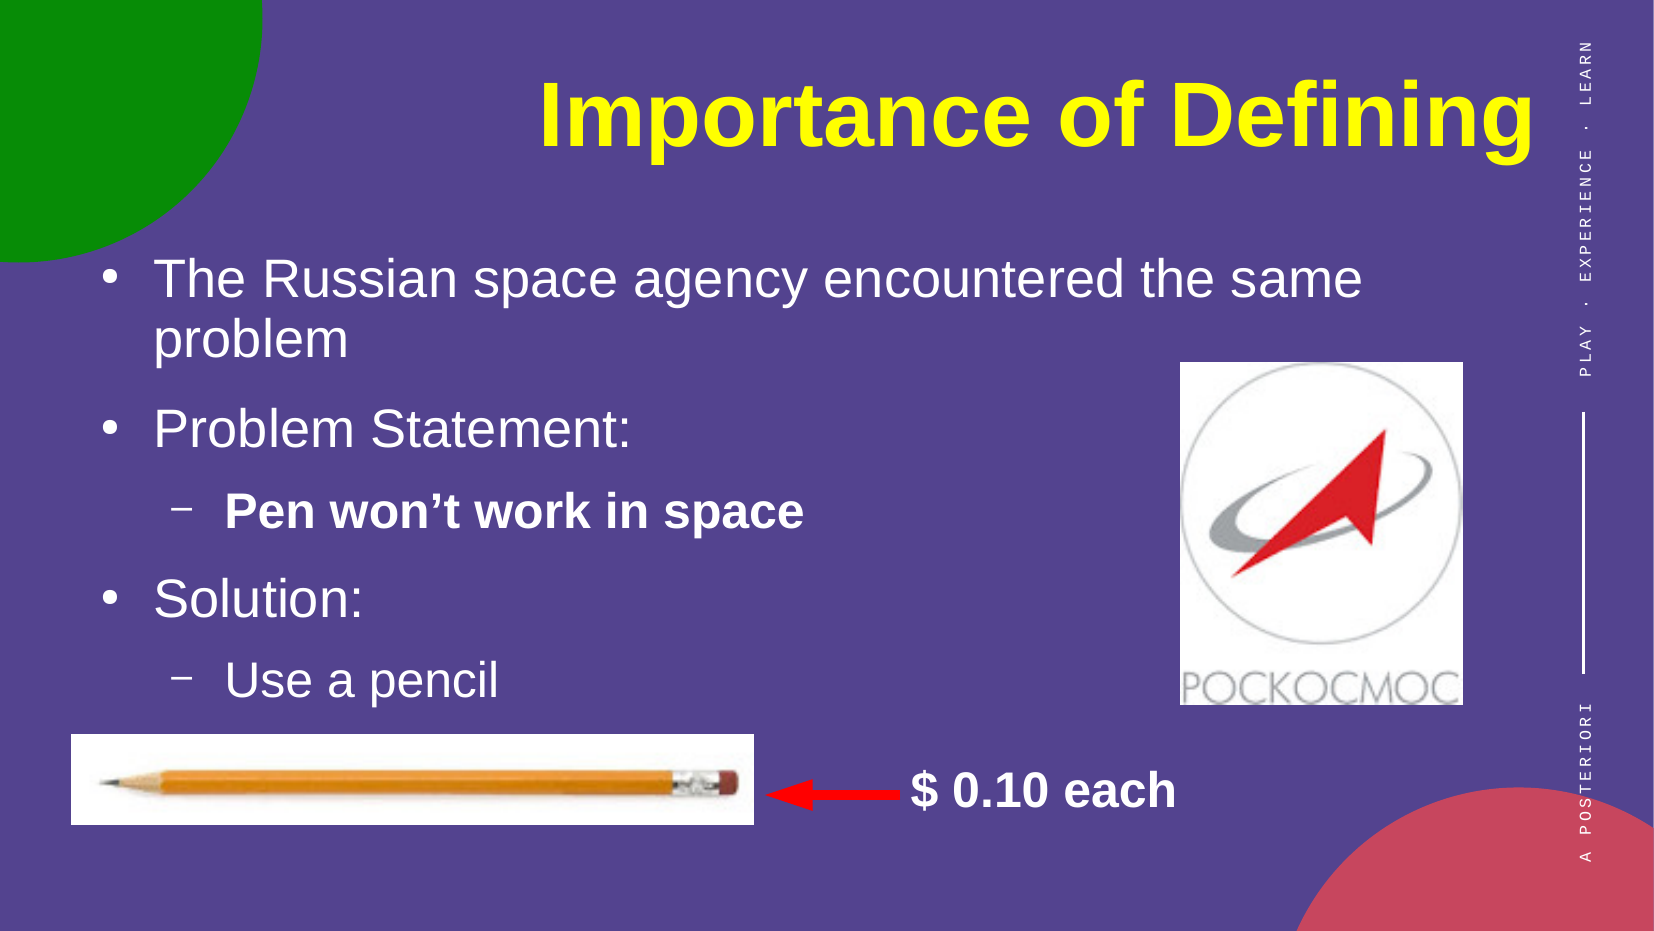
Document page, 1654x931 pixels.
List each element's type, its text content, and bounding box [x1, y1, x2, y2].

picture [1180, 362, 1463, 705]
list The Russian space agency encountered the same problem Problem Statement: Pen won’t work in space Solution: Use a pencil [82, 248, 1571, 788]
title Importance of Defining [262, 37, 1538, 193]
picture [71, 734, 754, 826]
text_box $ 0.10 each [895, 754, 1238, 826]
